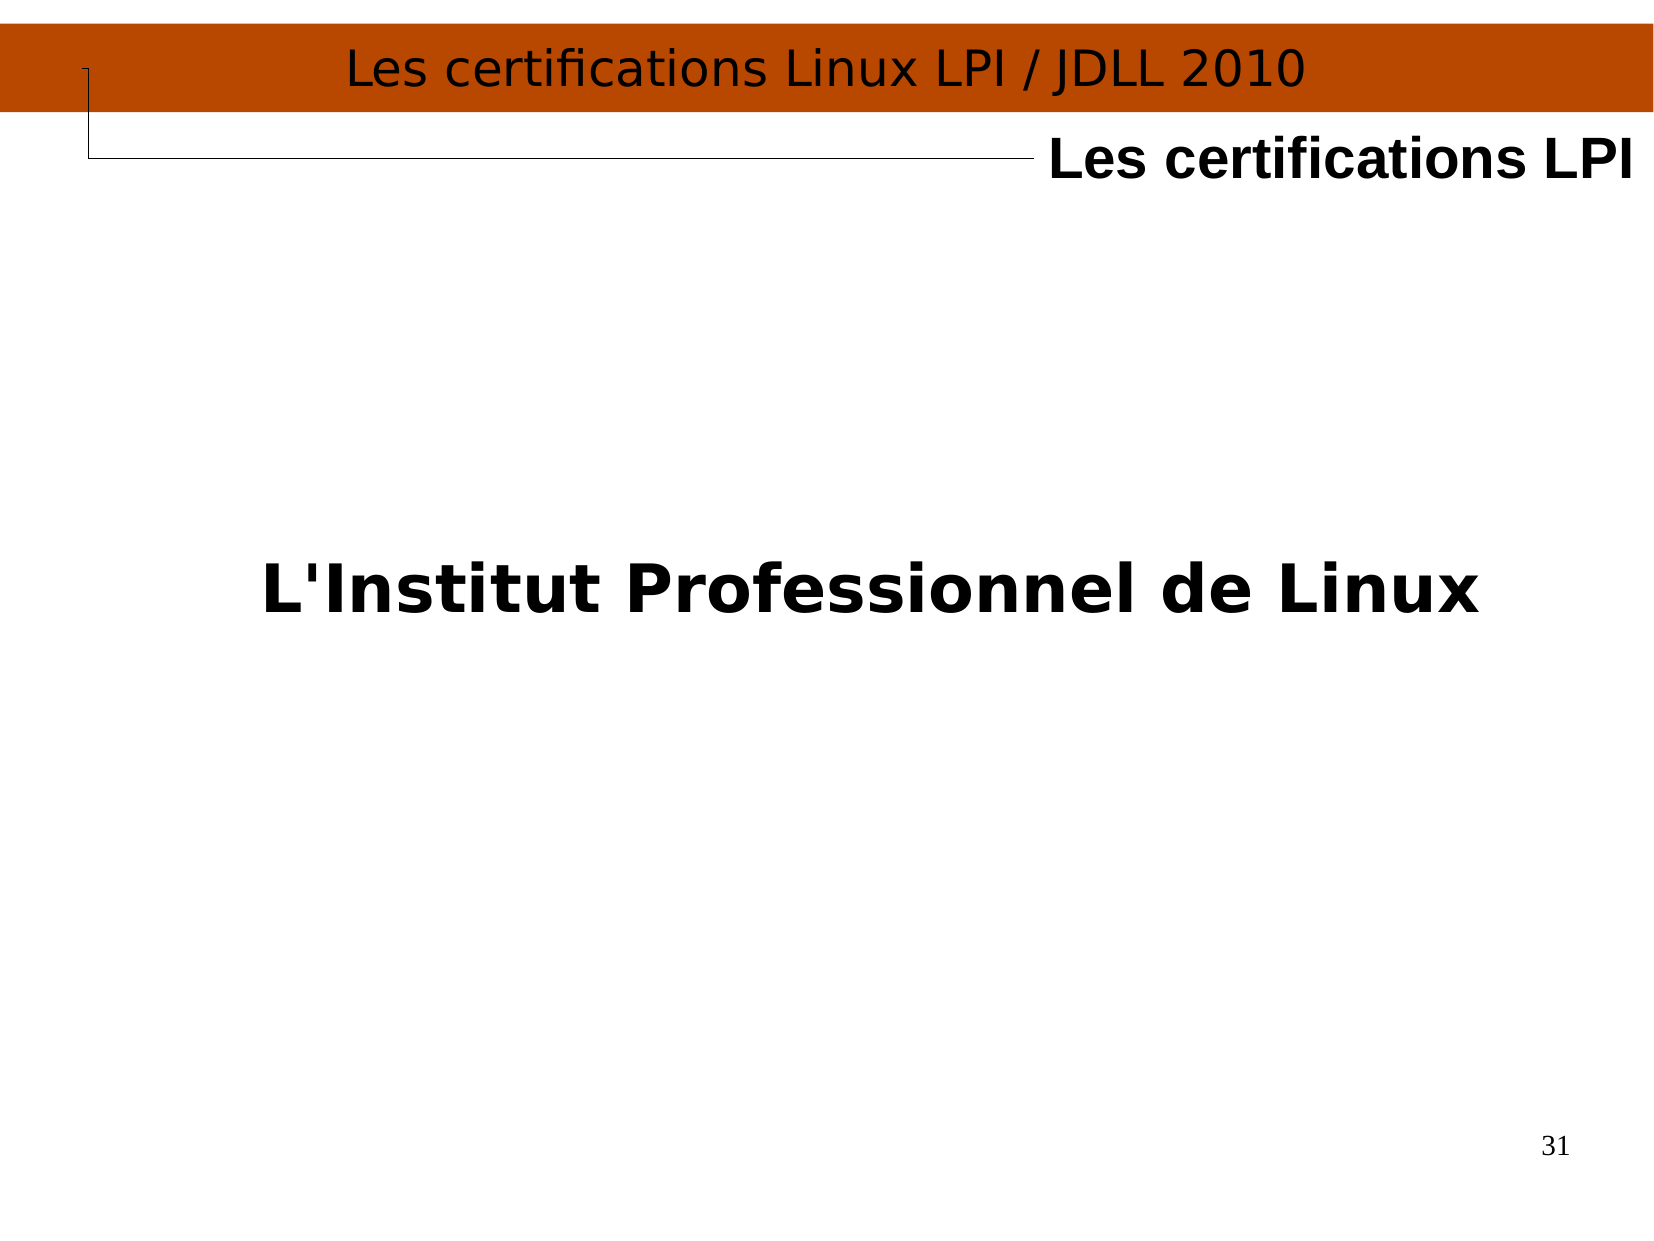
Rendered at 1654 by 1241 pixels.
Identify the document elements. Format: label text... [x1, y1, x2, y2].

title Les certifications Linux LPI / JDLL 2010 [82, 39, 1571, 99]
text_box Les certifications LPI [1033, 118, 1654, 198]
text_box [0, 23, 1654, 113]
list L'Institut Professionnel de Linux [91, 383, 1580, 1047]
